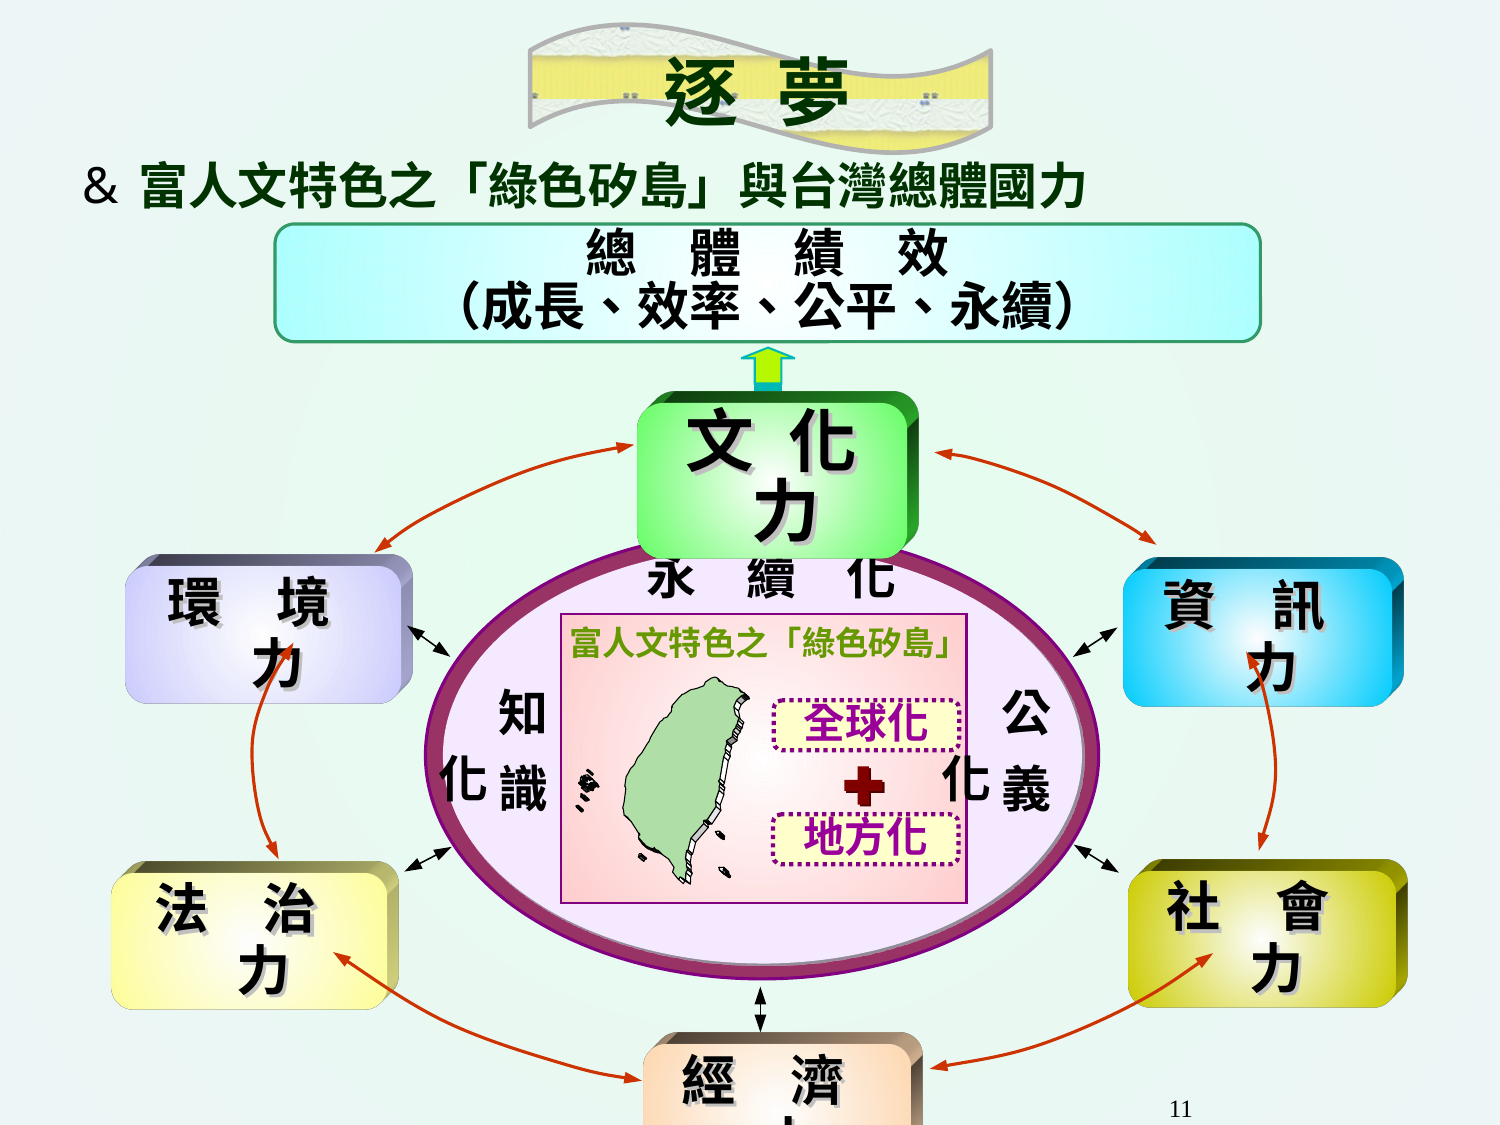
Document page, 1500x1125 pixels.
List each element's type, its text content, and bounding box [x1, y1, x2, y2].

text_box 知 識 化 [469, 654, 559, 847]
text_box 逐 夢 [576, 38, 940, 144]
text_box 富人文特色之「綠色矽島」與台灣總體國力 [66, 141, 1140, 223]
text_box 全球化 [773, 700, 960, 751]
text_box [824, 50, 991, 153]
text_box 公 義 化 [972, 654, 1062, 847]
text_box 永 續 化 [628, 548, 915, 610]
text_box [1153, 1055, 1500, 1125]
text_box 富人文特色之「綠色矽島」 [554, 610, 988, 669]
text_box [530, 24, 716, 127]
text_box [425, 549, 1099, 979]
text_box 地方化 [772, 814, 959, 865]
text_box 總 體 績 效 （成長、效率、公平、永續） [275, 223, 1261, 342]
text_box [741, 347, 795, 384]
